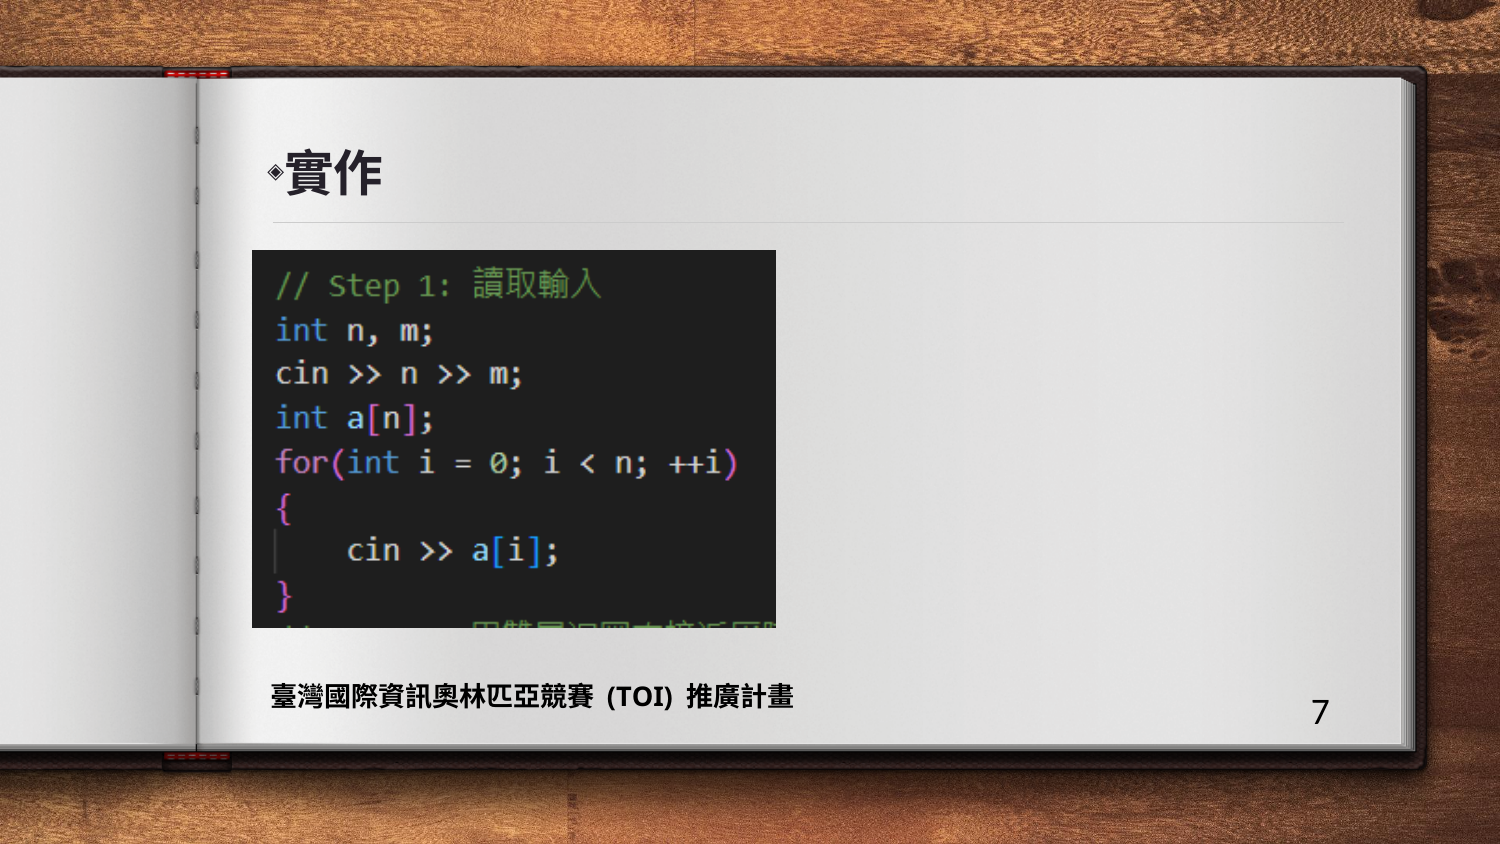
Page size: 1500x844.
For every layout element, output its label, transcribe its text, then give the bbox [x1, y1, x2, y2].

picture [252, 250, 776, 628]
list 實作 [252, 126, 1194, 216]
text_box 7 [1295, 672, 1386, 737]
